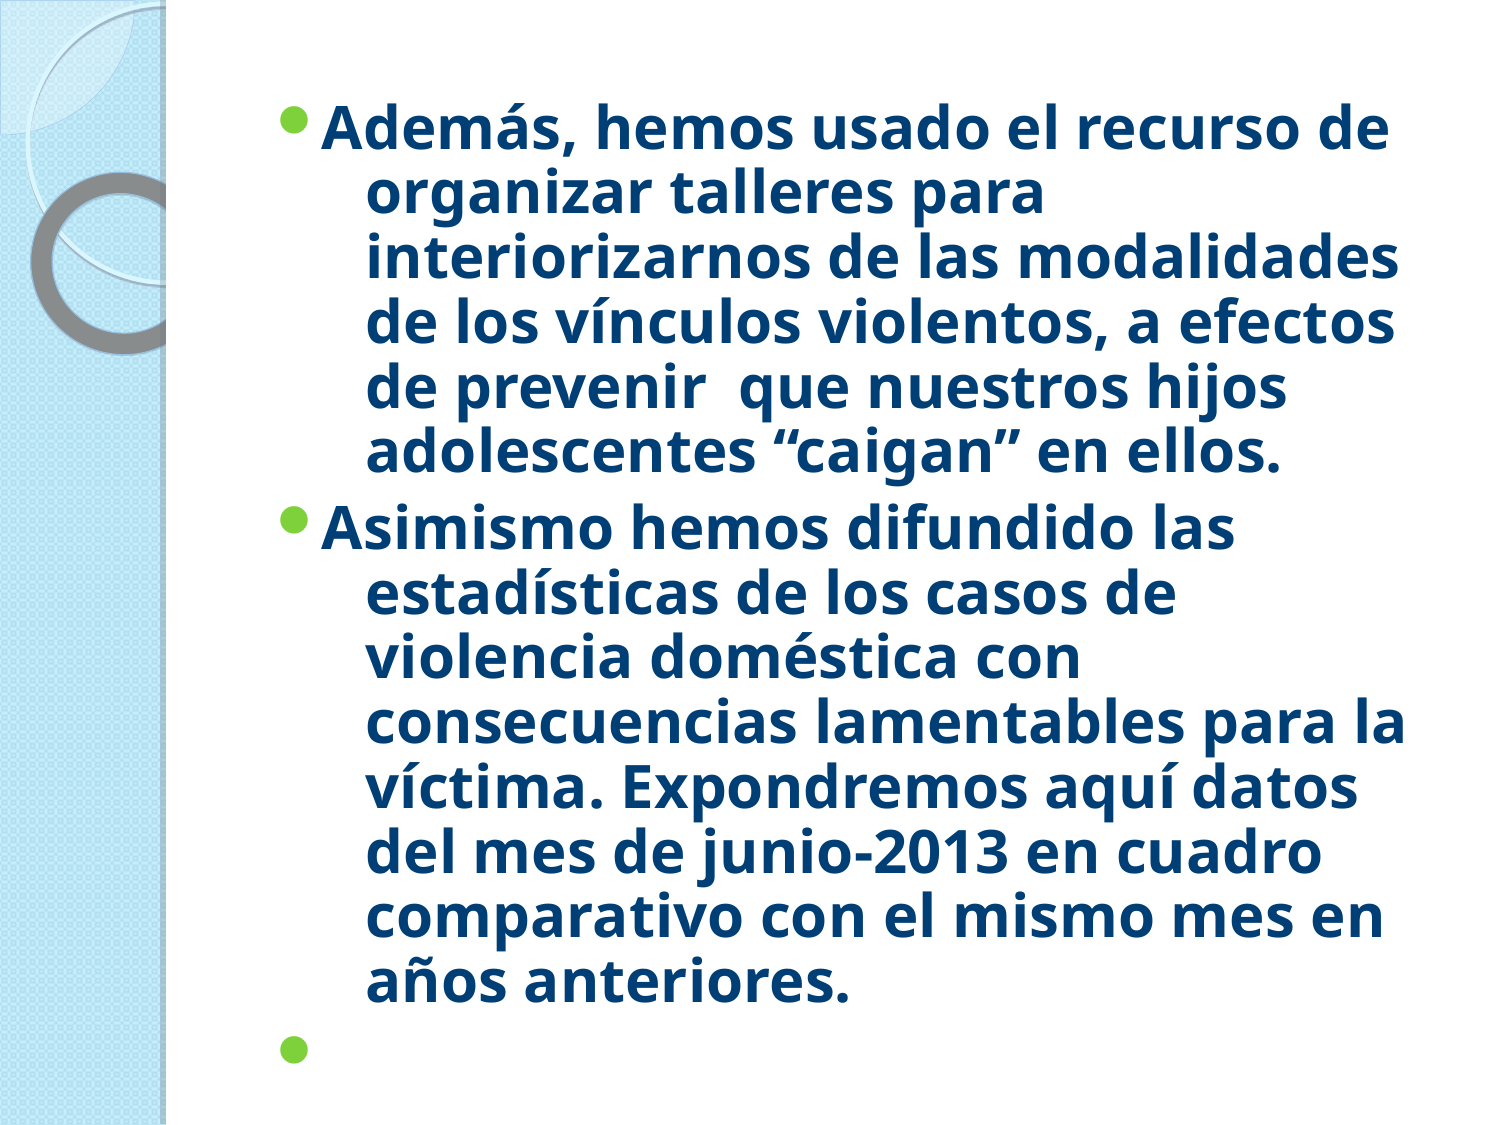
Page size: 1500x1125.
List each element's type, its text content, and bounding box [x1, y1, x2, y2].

list Además, hemos usado el recurso de organizar talleres para interiorizarnos de las modalidades de los vínculos violentos, a efectos de prevenir que nuestros hijos adolescentes “caigan” en ellos. Asimismo hemos difundido las estadísticas de los casos de violencia doméstica con consecuencias lamentables para la víctima. Expondremos aquí datos del mes de junio-2013 en cuadro comparativo con el mismo mes en años anteriores. [235, 90, 1466, 1026]
